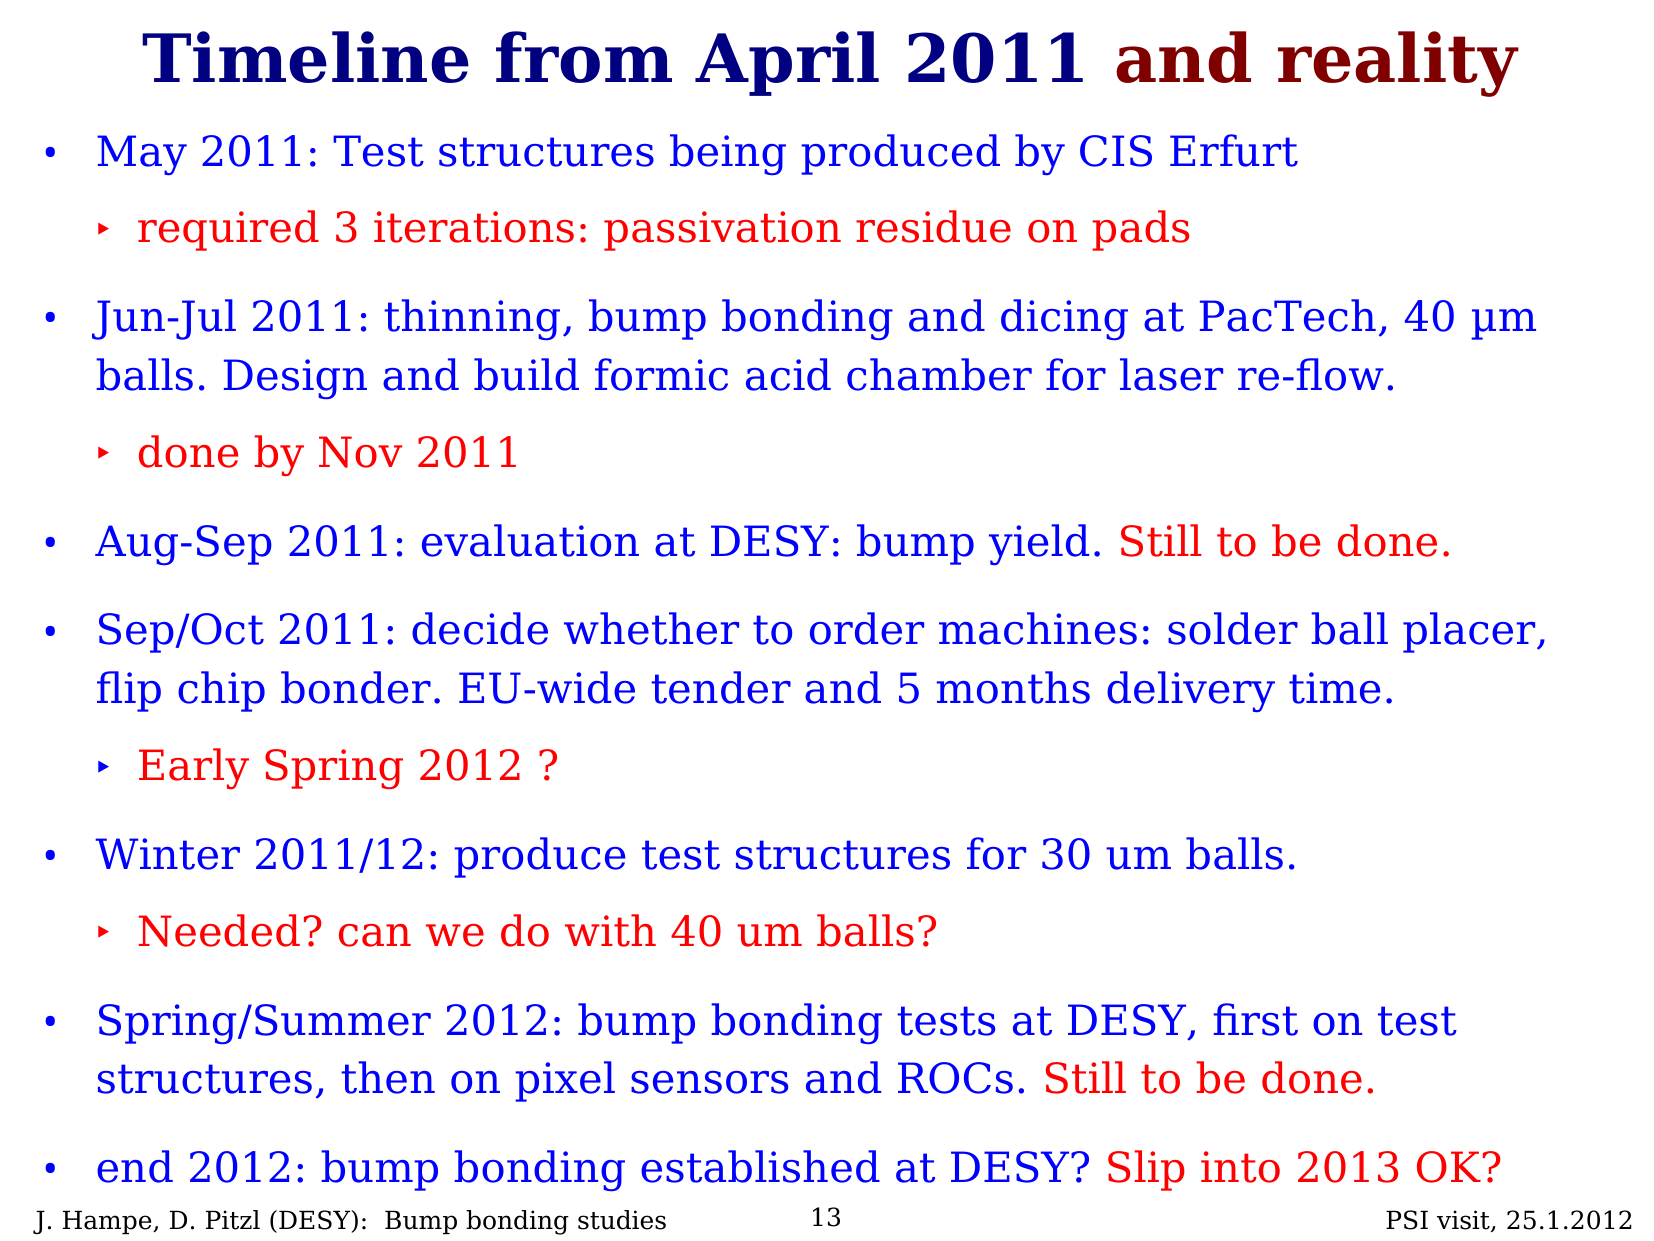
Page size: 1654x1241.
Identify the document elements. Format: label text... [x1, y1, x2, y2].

title Timeline from April 2011 and reality [96, 19, 1564, 98]
list May 2011: Test structures being produced by CIS Erfurt required 3 iterations: passivation residue on pads Jun-Jul 2011: thinning, bump bonding and dicing at PacTech, 40 µm balls. Design and build formic acid chamber for laser re-flow. done by Nov 2011 Aug-Sep 2011: evaluation at DESY: bump yield. Still to be done. Sep/Oct 2011: decide whether to order machines: solder ball placer, flip chip bonder. EU-wide tender and 5 months delivery time. Early Spring 2012 ? Winter 2011/12: produce test structures for 30 um balls. Needed? can we do with 40 um balls? Spring/Summer 2012: bump bonding tests at DESY, first on test structures, then on pixel sensors and ROCs. Still to be done. end 2012: bump bonding established at DESY? Slip into 2013 OK? [42, 116, 1615, 1182]
